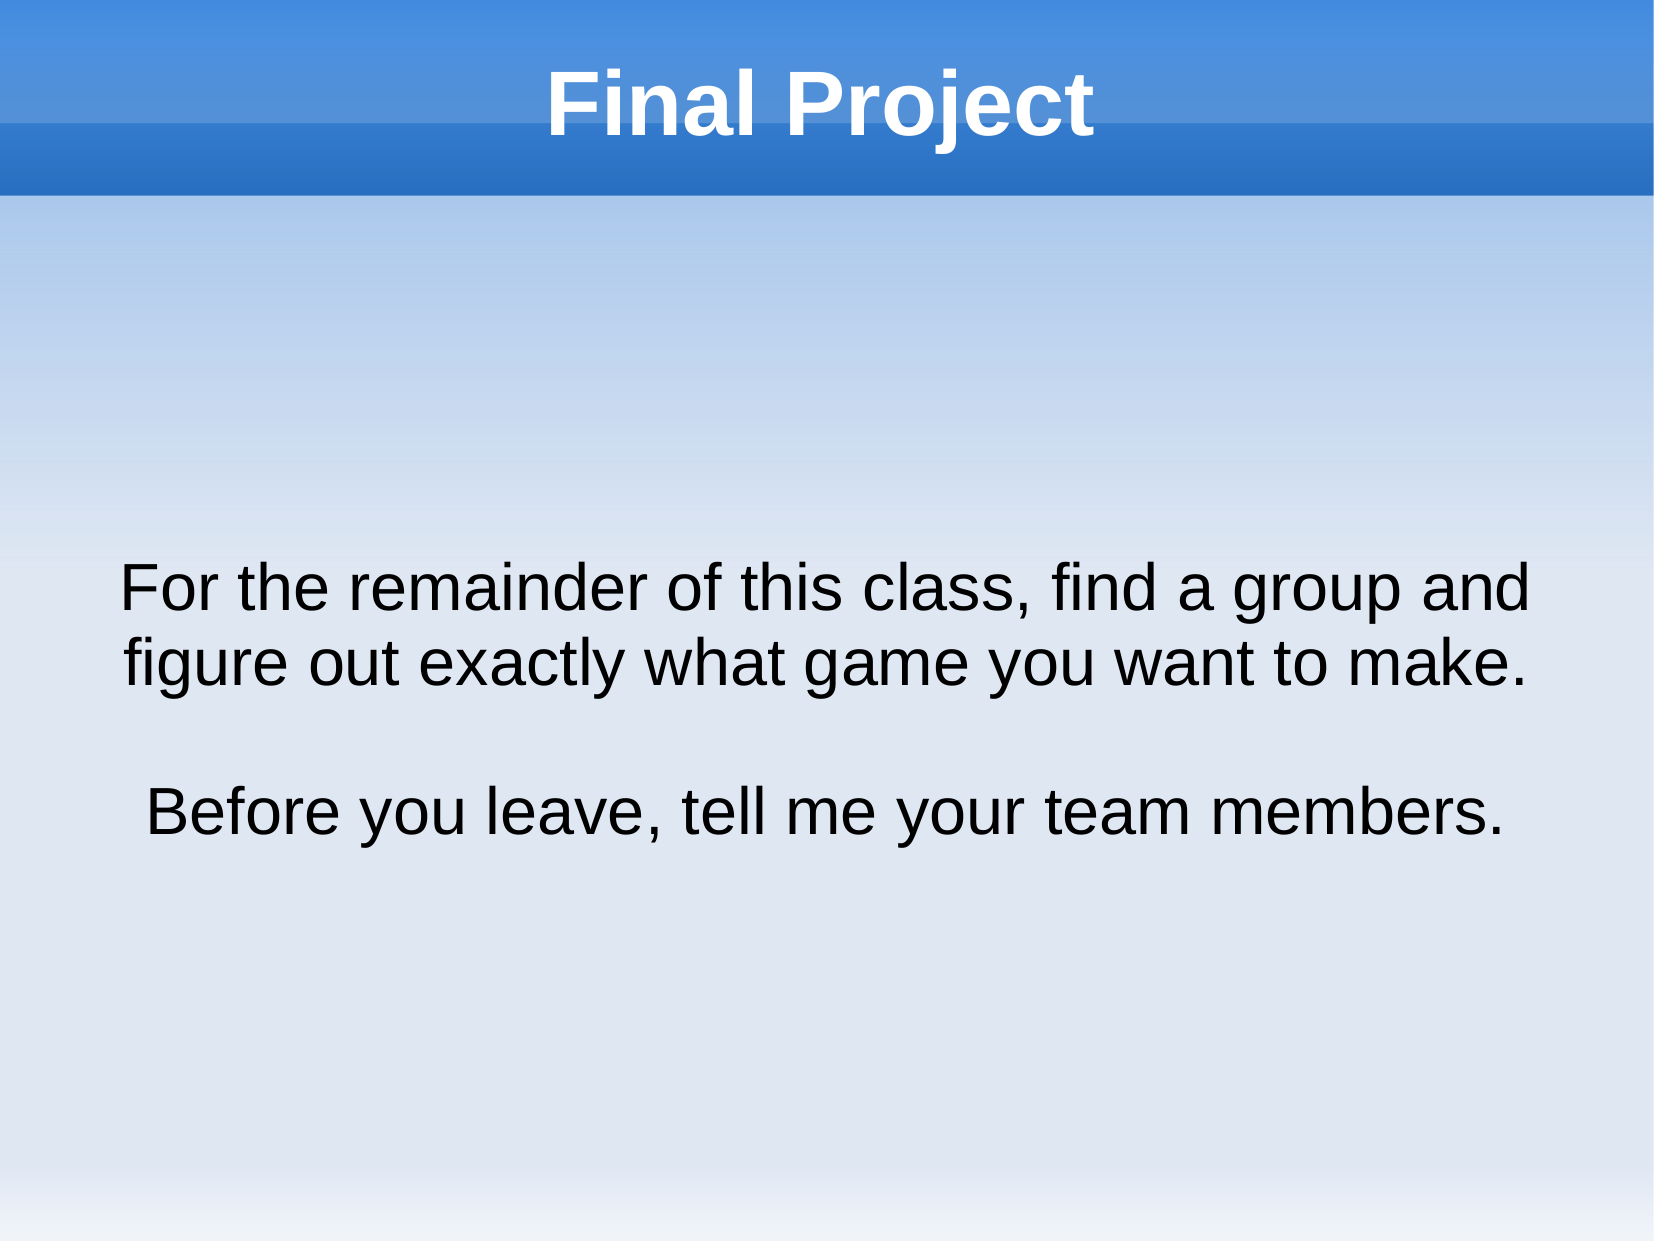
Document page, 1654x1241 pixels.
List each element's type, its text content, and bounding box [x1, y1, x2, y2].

picture [0, 0, 1654, 1241]
title Final Project [76, 0, 1565, 208]
subtitle For the remainder of this class, find a group and figure out exactly what game you want to make. Before you leave, tell me your team members. [82, 290, 1571, 1109]
